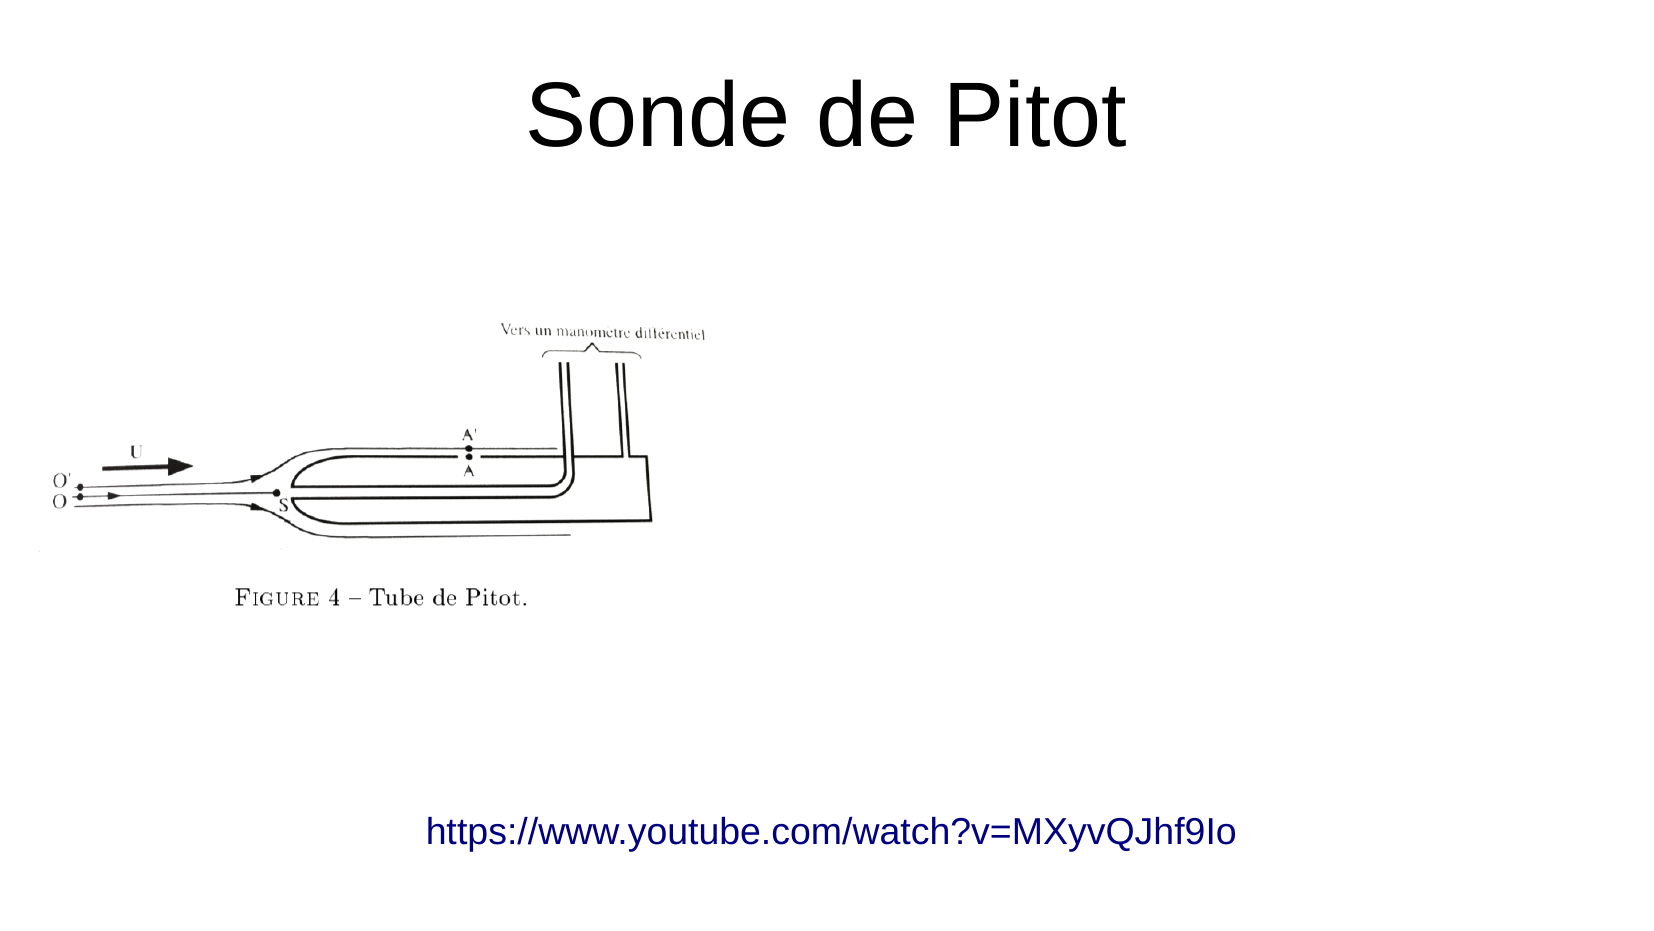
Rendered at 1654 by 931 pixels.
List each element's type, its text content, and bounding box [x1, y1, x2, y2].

text_box https://www.youtube.com/watch?v=MXyvQJhf9Io [411, 803, 1252, 902]
title Sonde de Pitot [82, 37, 1571, 193]
picture [23, 270, 756, 628]
